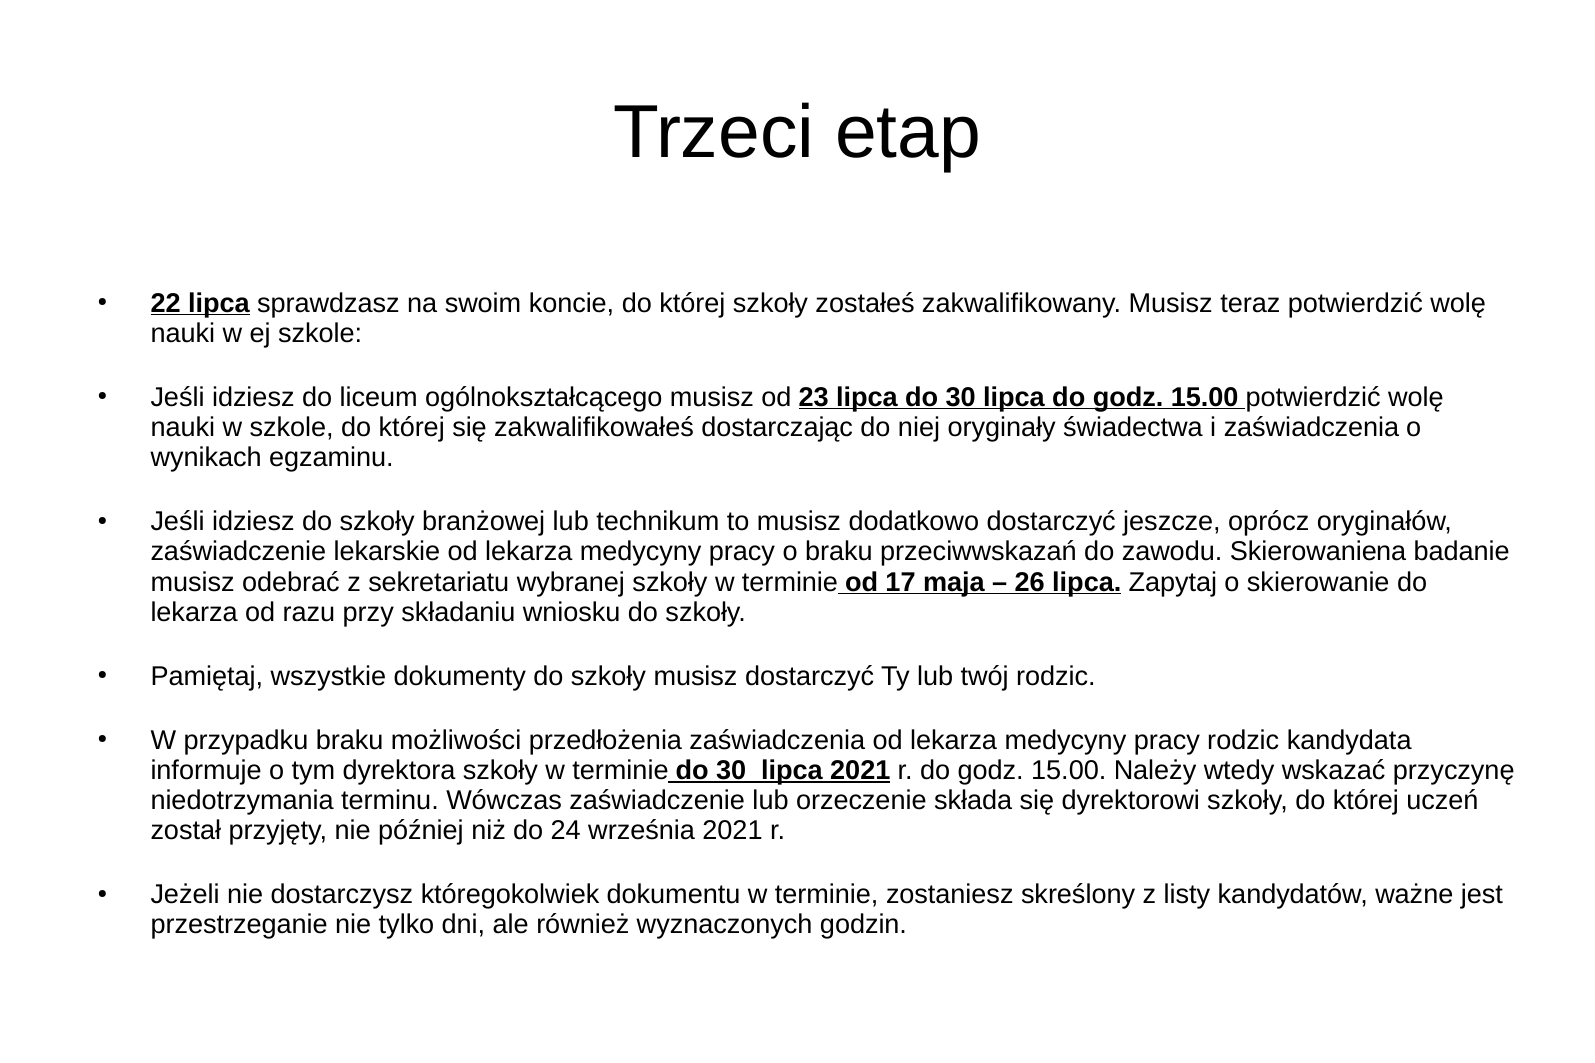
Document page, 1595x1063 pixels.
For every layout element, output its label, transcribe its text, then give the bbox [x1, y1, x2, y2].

list 22 lipca sprawdzasz na swoim koncie, do której szkoły zostałeś zakwalifikowany. Musisz teraz potwierdzić wolę nauki w ej szkole:​ Jeśli idziesz do liceum ogólnokształcącego musisz od 23 lipca do 30 lipca do godz. 15.00 potwierdzić wolę nauki w szkole, do której się zakwalifikowałeś dostarczając do niej oryginały świadectwa i zaświadczenia ​o wynikach egzaminu. ​ Jeśli idziesz do szkoły branżowej lub technikum to musisz dodatkowo dostarczyć jeszcze, oprócz oryginałów, zaświadczenie lekarskie od lekarza medycyny pracy o braku przeciwwskazań do zawodu. Skierowanie​na badanie musisz odebrać z sekretariatu wybranej szkoły w terminie od 17 maja – 26 lipca. Zapytaj ​o skierowanie do lekarza od razu przy składaniu wniosku do szkoły.​ Pamiętaj, wszystkie dokumenty do szkoły musisz dostarczyć Ty lub twój rodzic.​ W przypadku braku możliwości przedłożenia zaświadczenia od lekarza medycyny pracy rodzic kandydata informuje o tym dyrektora szkoły w terminie do 30 lipca 2021 r. do godz. 15.00. Należy wtedy wskazać przyczynę niedotrzymania terminu. Wówczas zaświadczenie lub orzeczenie składa się dyrektorowi szkoły, do której uczeń został przyjęty, nie później niż do 24 września 2021 r.​ Jeżeli nie dostarczysz któregokolwiek dokumentu w terminie, zostaniesz skreślony z listy kandydatów, ważne jest przestrzeganie nie tylko dni, ale również wyznaczonych godzin.​ [79, 168, 1515, 979]
title Trzeci etap [79, 42, 1515, 168]
